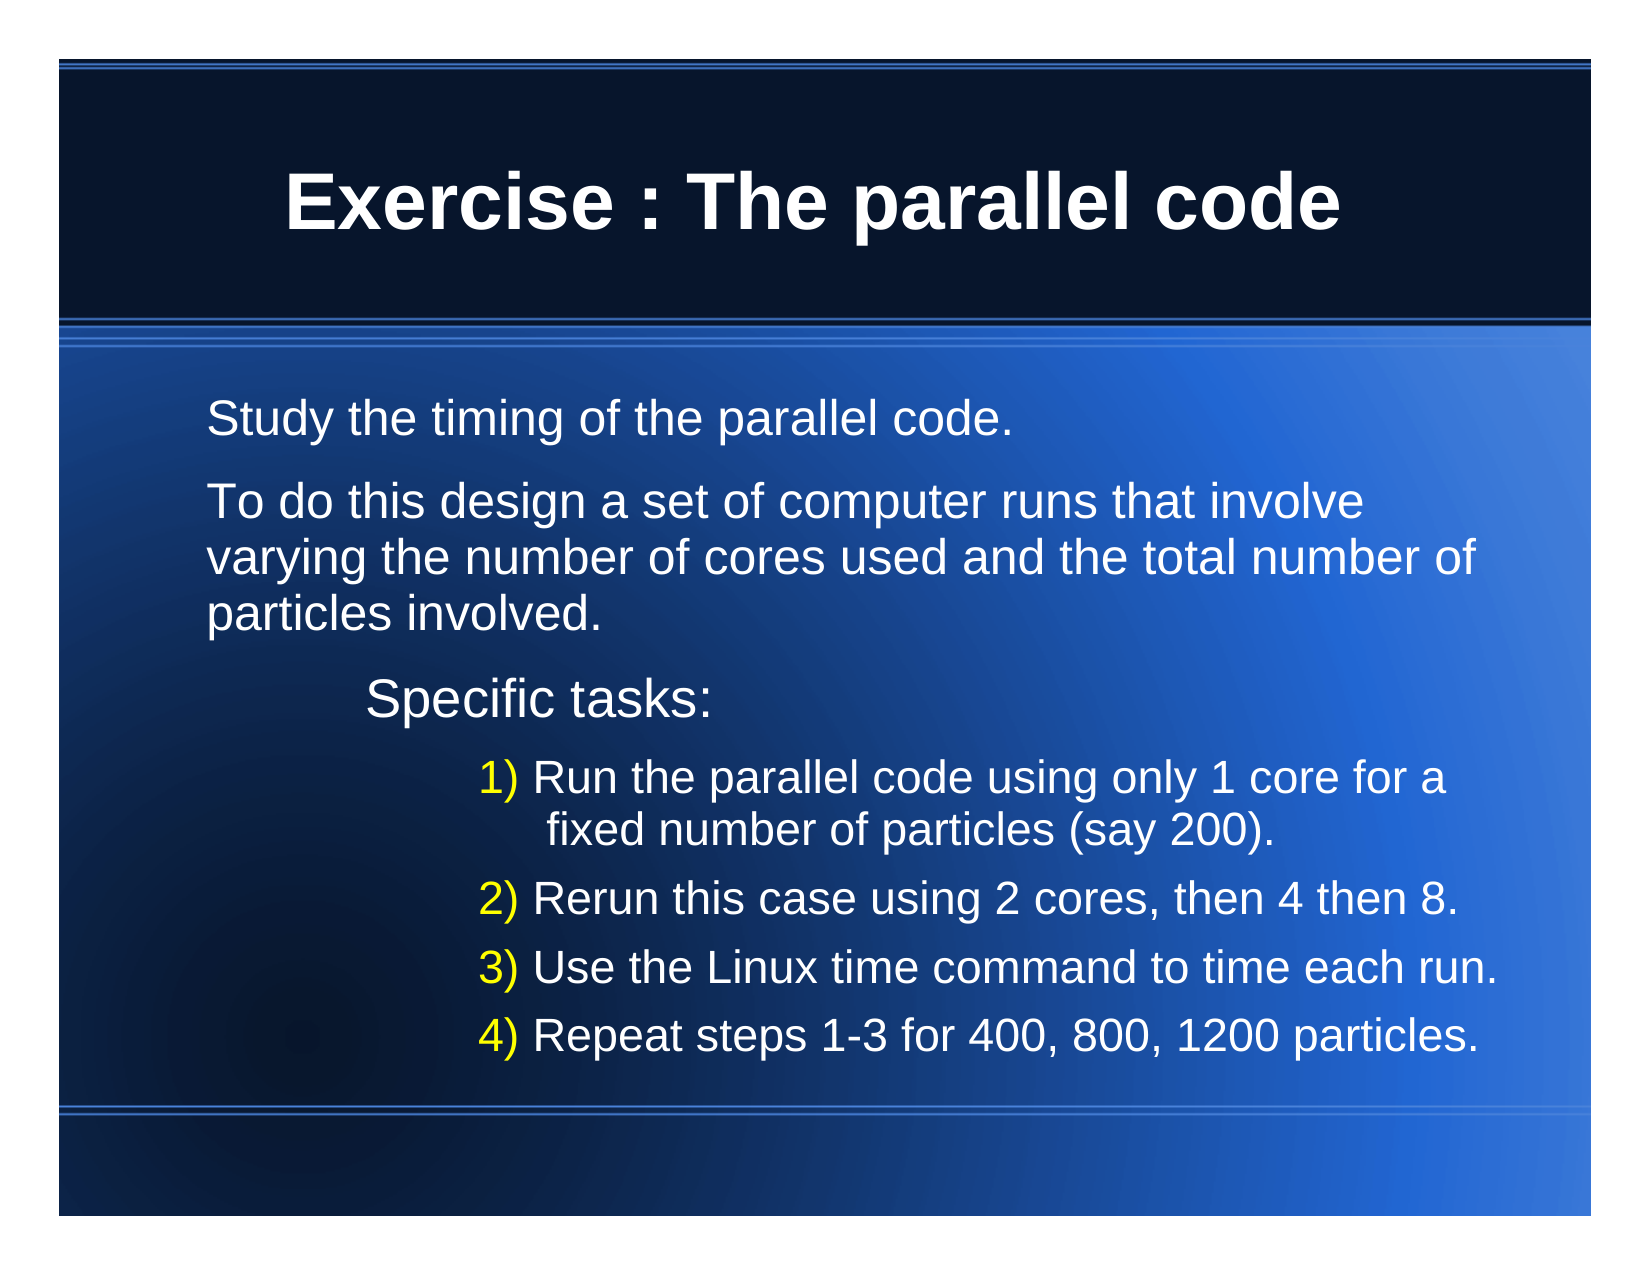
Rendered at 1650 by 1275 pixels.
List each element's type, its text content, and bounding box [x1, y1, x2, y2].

list Study the timing of the parallel code. To do this design a set of computer runs that involve varying the number of cores used and the total number of particles involved. Specific tasks: Run the parallel code using only 1 core for a fixed number of particles (say 200). Rerun this case using 2 cores, then 4 then 8. Use the Linux time command to time each run. Repeat steps 1-3 for 400, 800, 1200 particles. [135, 390, 1515, 1218]
title Exercise : The parallel code [135, 105, 1515, 299]
picture [59, 59, 1591, 1216]
